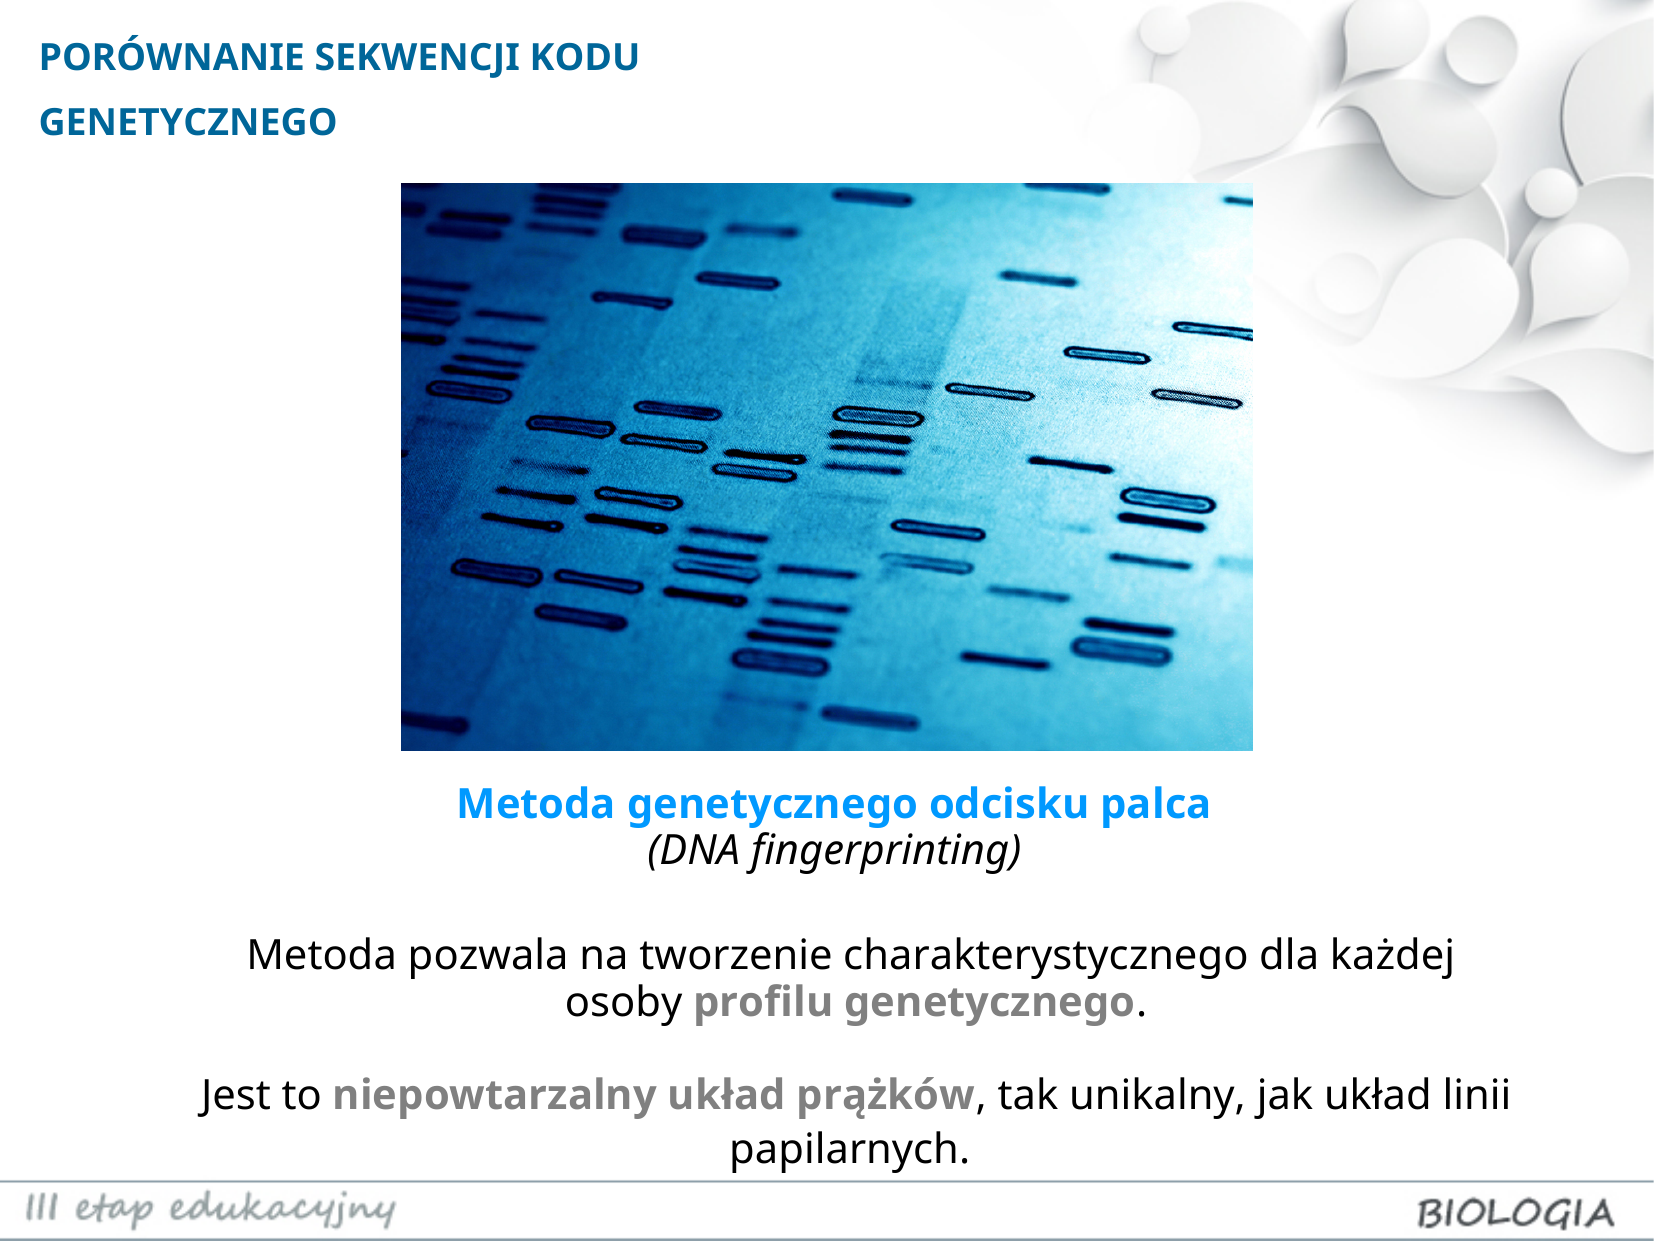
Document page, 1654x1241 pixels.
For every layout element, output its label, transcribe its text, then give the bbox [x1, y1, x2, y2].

text_box Metoda genetycznego odcisku palca (DNA fingerprinting) [401, 773, 1268, 882]
text_box PORÓWNANIE SEKWENCJI KODU GENETYCZNEGO [23, 29, 1276, 152]
picture [0, 0, 1654, 1241]
title Metoda pozwala na tworzenie charakterystycznego dla każdej osoby profilu genetycznego. Jest to niepowtarzalny układ prążków, tak unikalny, jak układ linii papilarnych. [82, 868, 1630, 1239]
